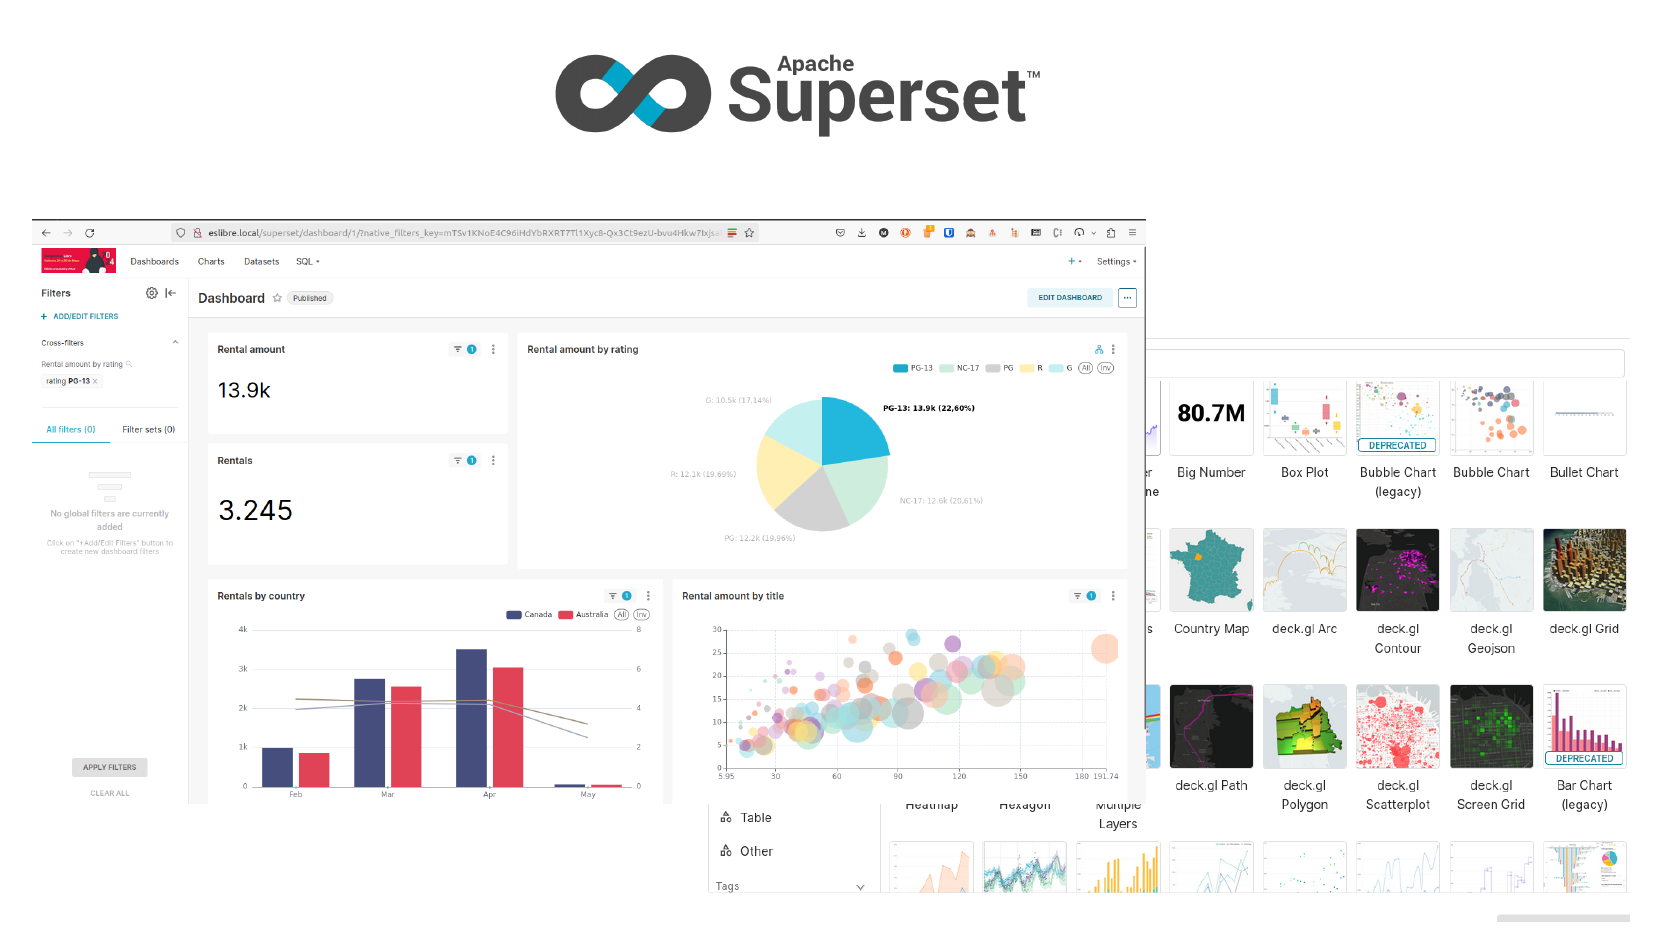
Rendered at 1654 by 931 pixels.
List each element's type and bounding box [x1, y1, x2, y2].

picture [519, 23, 1067, 166]
picture [32, 219, 1630, 922]
